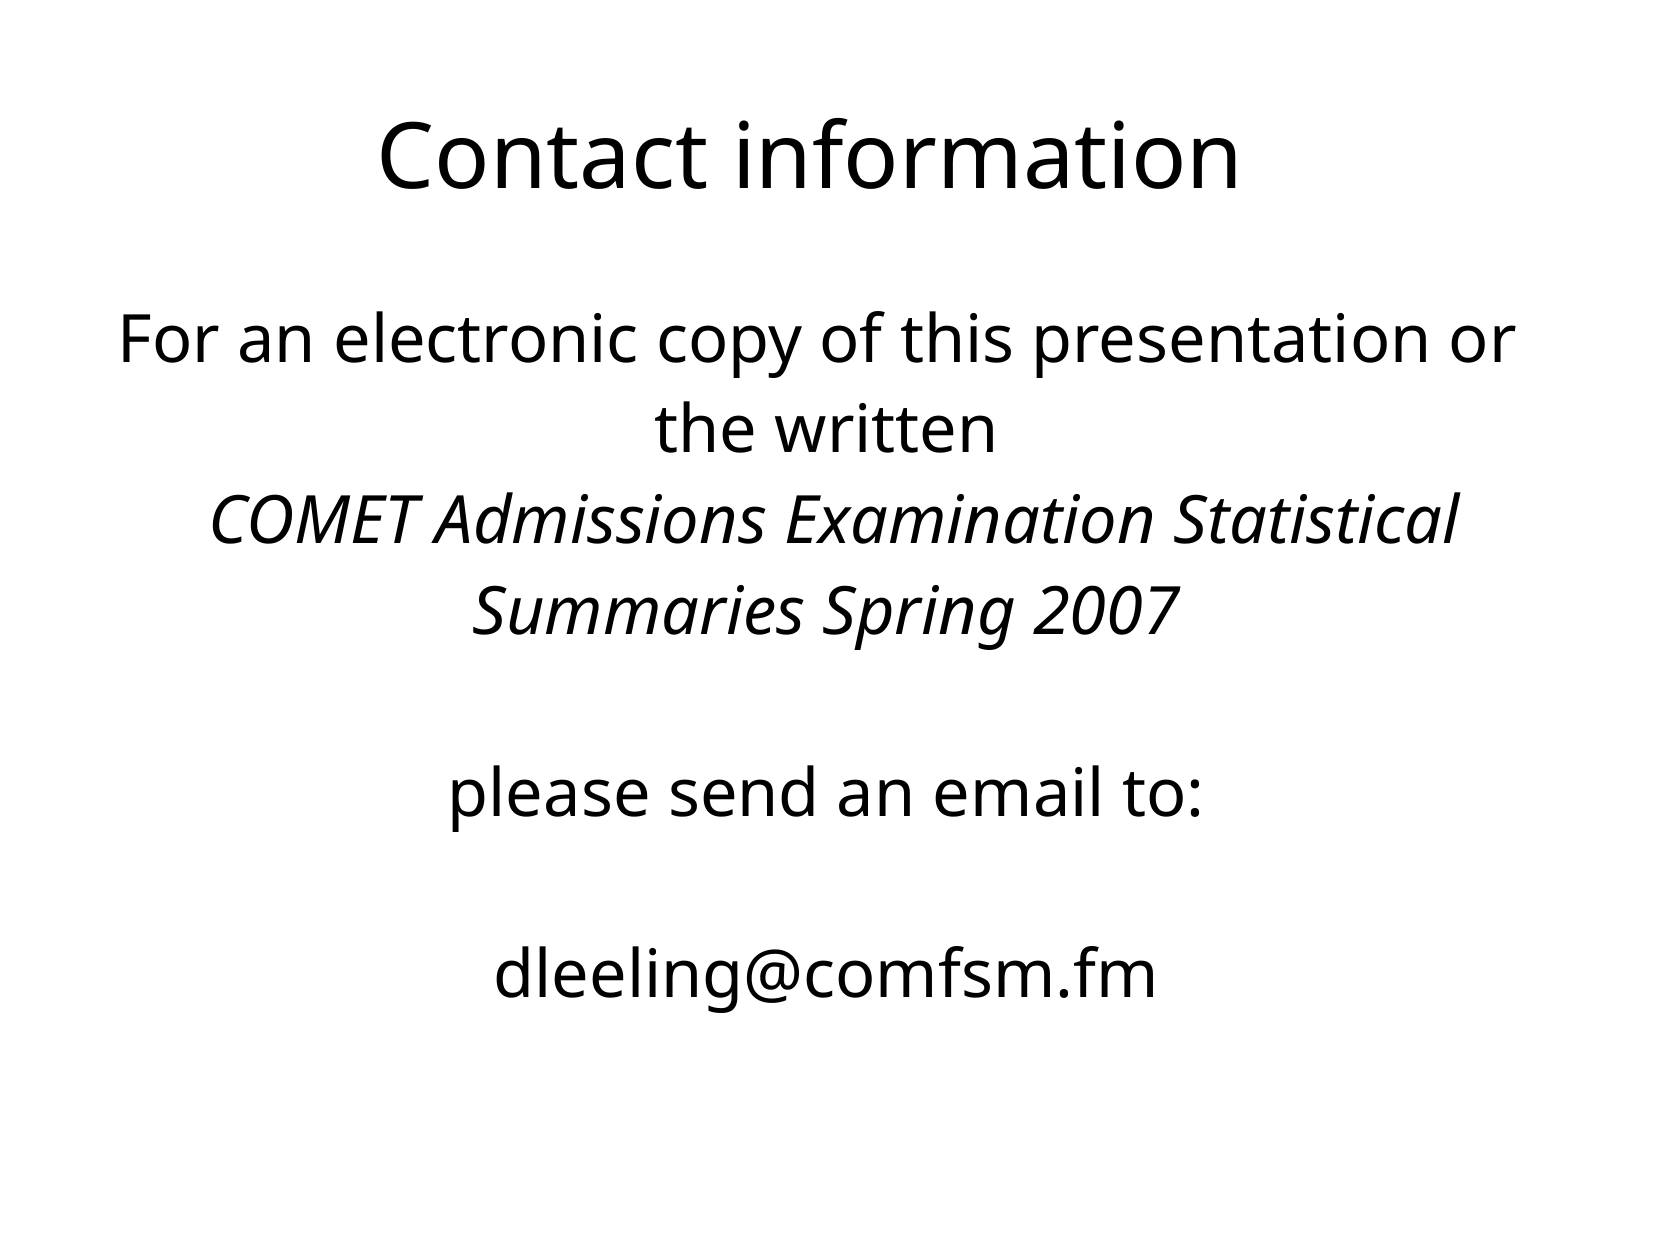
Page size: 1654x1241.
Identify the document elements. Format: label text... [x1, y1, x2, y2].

title Contact information [82, 56, 1571, 250]
subtitle For an electronic copy of this presentation or the written COMET Admissions Examination Statistical Summaries Spring 2007 please send an email to: dleeling@comfsm.fm [82, 297, 1571, 1102]
